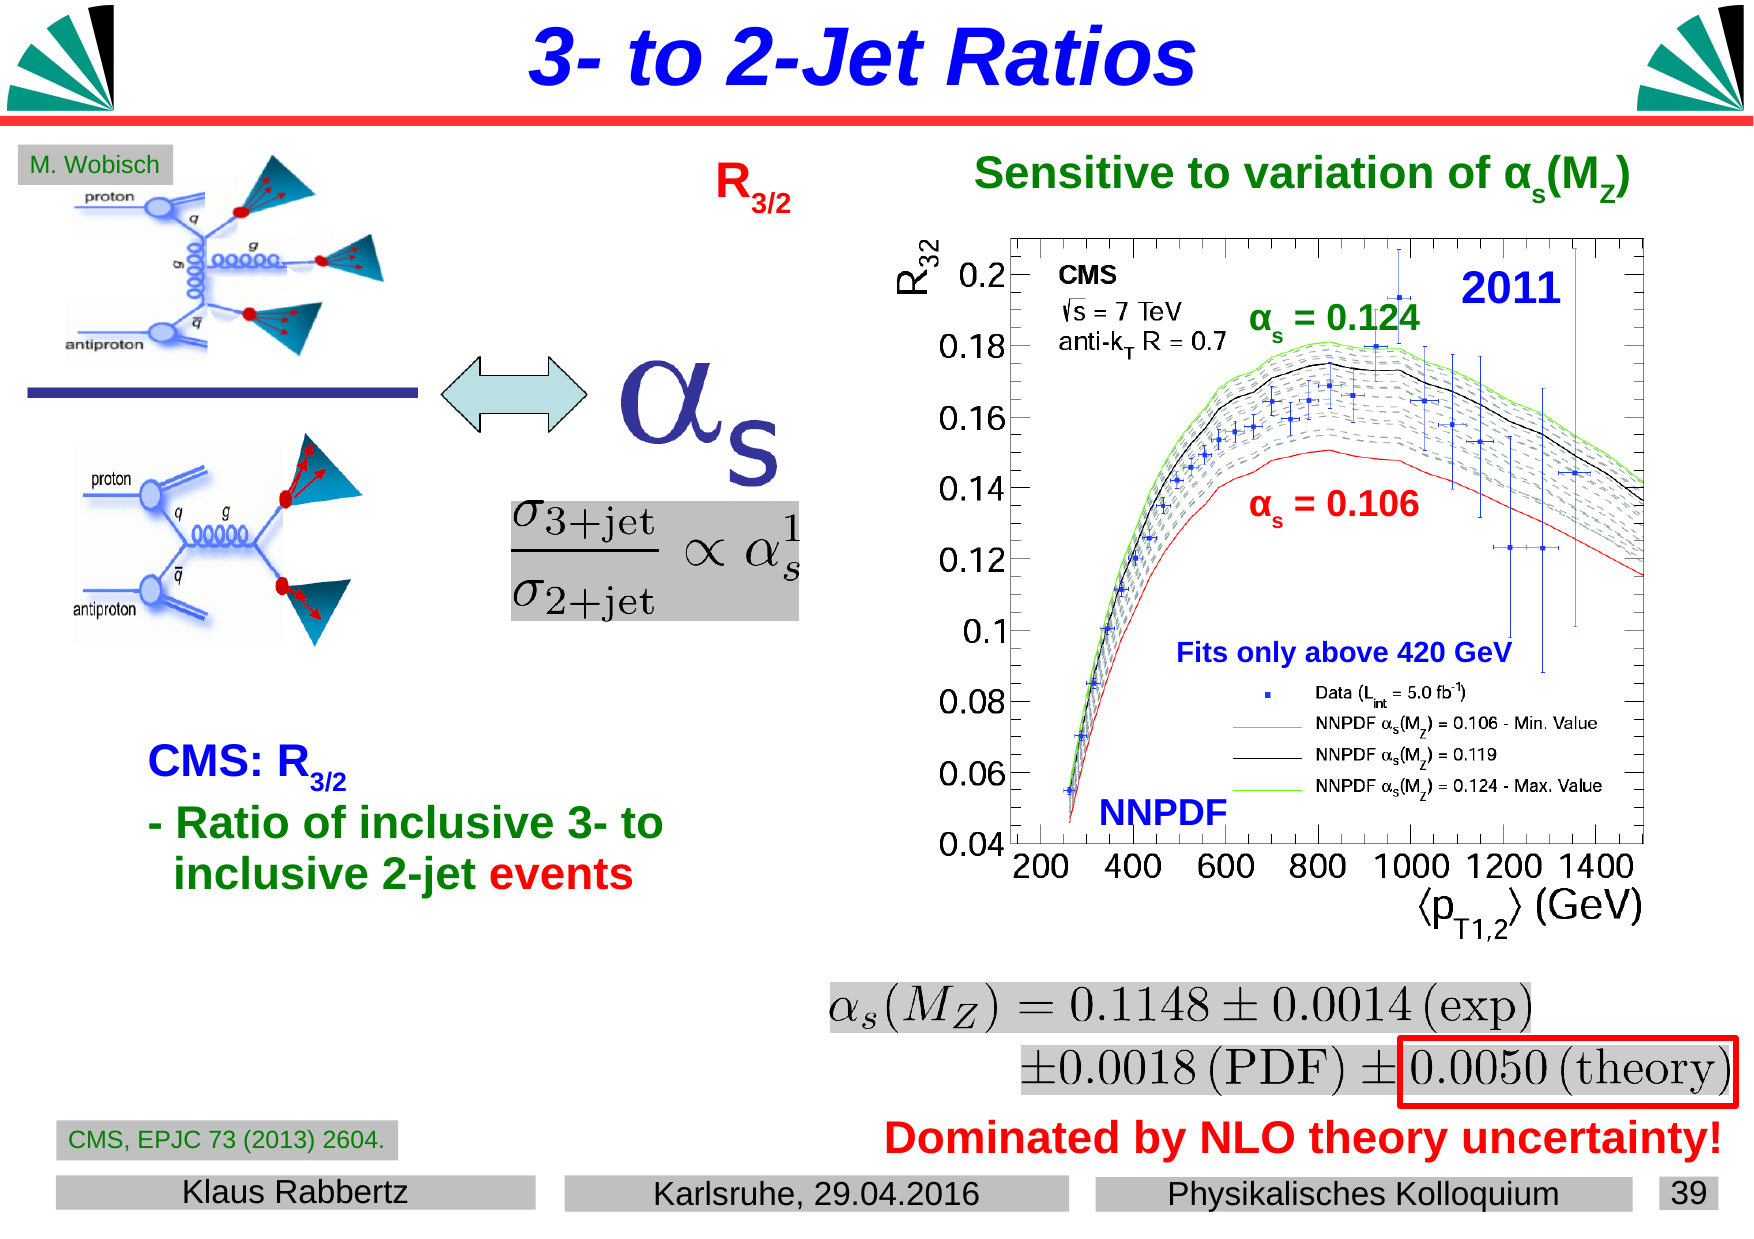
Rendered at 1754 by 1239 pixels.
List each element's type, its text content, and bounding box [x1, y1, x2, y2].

text_box Dominated by NLO theory uncertainty! [872, 1106, 1735, 1170]
text_box 2011 [1449, 256, 1573, 320]
picture [829, 982, 1531, 1033]
title 3- to 2-Jet Ratios [123, 0, 1606, 114]
text_box NNPDF [1087, 785, 1319, 840]
text_box αs = 0.106 [1236, 476, 1433, 540]
text_box R3/2 [703, 146, 804, 227]
picture [890, 230, 1647, 944]
text_box M. Wobisch [17, 144, 174, 185]
picture [1637, 5, 1744, 112]
picture [7, 5, 114, 112]
text_box CMS, EPJC 73 (2013) 2604. [56, 1120, 399, 1161]
text_box αs = 0.124 [1236, 290, 1433, 354]
text_box CMS: R3/2 - Ratio of inclusive 3- to inclusive 2-jet events [135, 728, 677, 906]
picture [23, 147, 800, 654]
text_box Fits only above 420 GeV [1164, 629, 1524, 675]
picture [1021, 1045, 1397, 1096]
picture [1403, 1045, 1730, 1096]
text_box Sensitive to variation of αs(MZ) [962, 140, 1656, 216]
